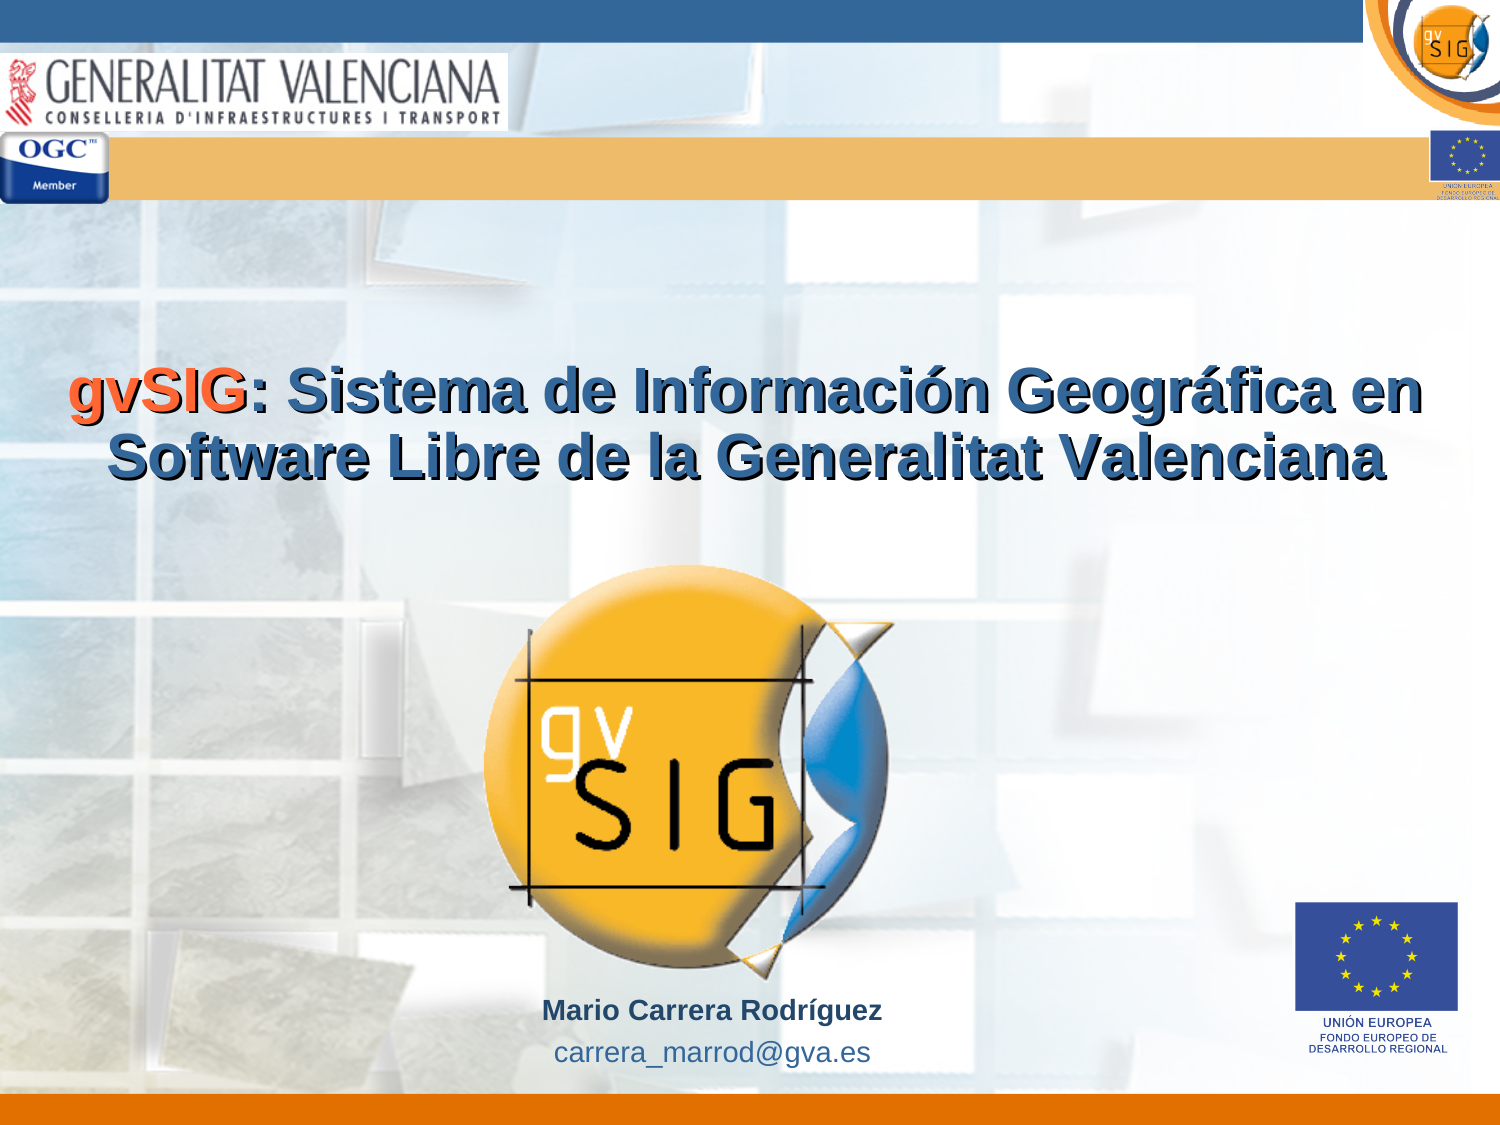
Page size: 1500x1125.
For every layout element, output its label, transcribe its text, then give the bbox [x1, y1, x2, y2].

picture [1292, 899, 1461, 1053]
text_box Mario Carrera Rodríguez carrera_marrod@gva.es [522, 988, 903, 1077]
picture [0, 132, 109, 204]
picture [0, 53, 508, 131]
picture [476, 560, 899, 986]
picture [1429, 129, 1500, 200]
text_box gvSIG: Sistema de Información Geográfica en Software Libre de la Generalitat Valenciana [52, 349, 1441, 527]
picture [1363, 0, 1500, 127]
